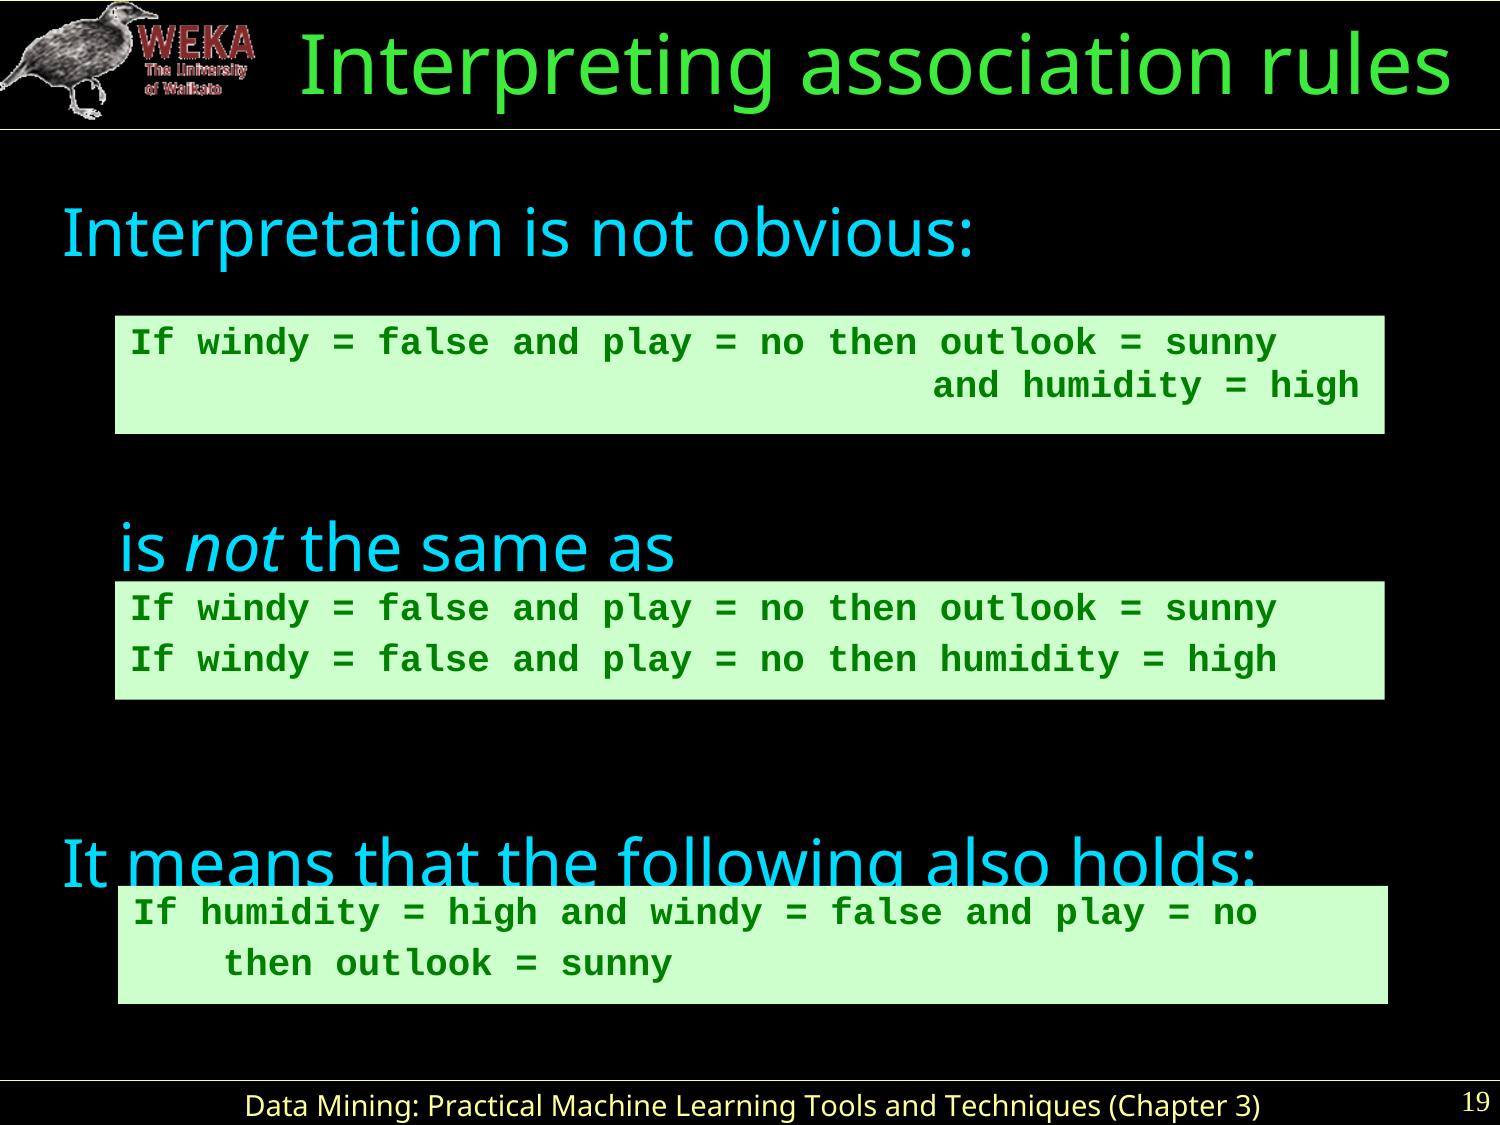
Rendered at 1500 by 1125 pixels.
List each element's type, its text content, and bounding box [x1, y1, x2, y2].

picture [0, 1, 177, 129]
text_box If humidity = high and windy = false and play = no then outlook = sunny [118, 885, 1388, 1004]
list Interpretation is not obvious: is not the same as It means that the following also holds: [46, 177, 1447, 890]
text_box If windy = false and play = no then outlook = sunny and humidity = high [115, 315, 1385, 434]
text_box If windy = false and play = no then outlook = sunny If windy = false and play = no then humidity = high [115, 581, 1385, 700]
title Interpreting association rules [177, 0, 1500, 154]
